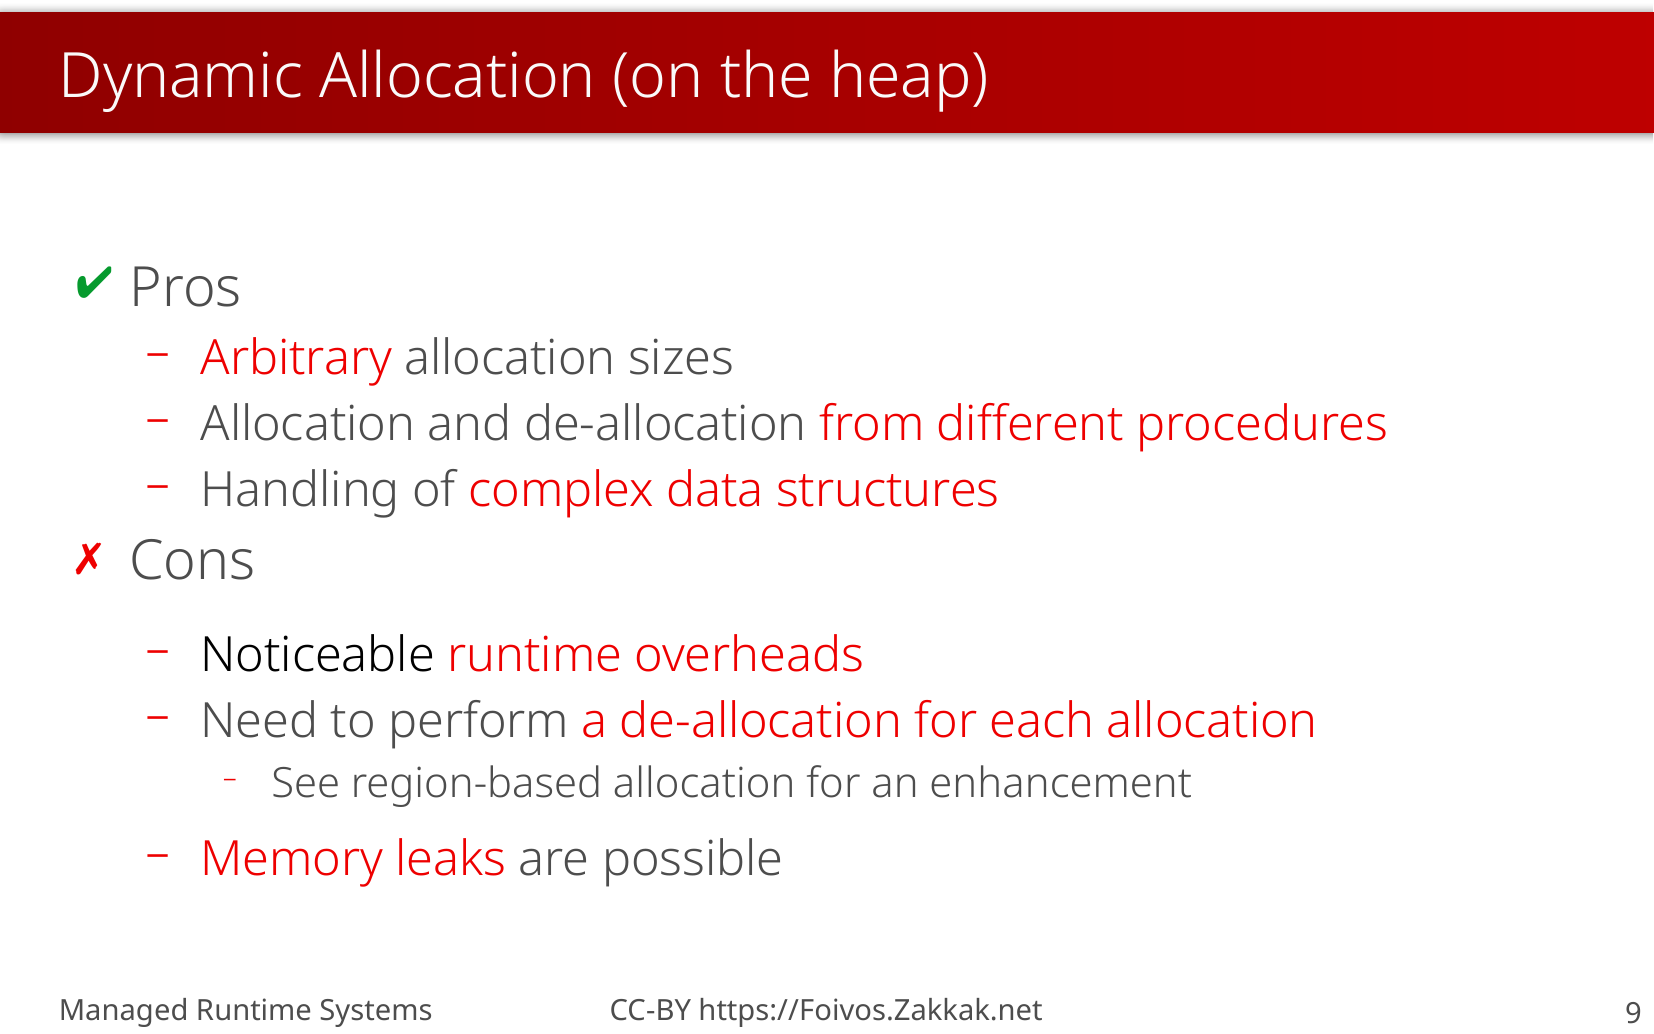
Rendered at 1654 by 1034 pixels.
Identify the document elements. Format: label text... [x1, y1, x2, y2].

list Pros Arbitrary allocation sizes Allocation and de-allocation from different procedures Handling of complex data structures Cons Noticeable runtime overheads Need to perform a de-allocation for each allocation See region-based allocation for an enhancement Memory leaks are possible [58, 177, 1594, 960]
title Dynamic Allocation (on the heap) [58, 7, 1329, 139]
